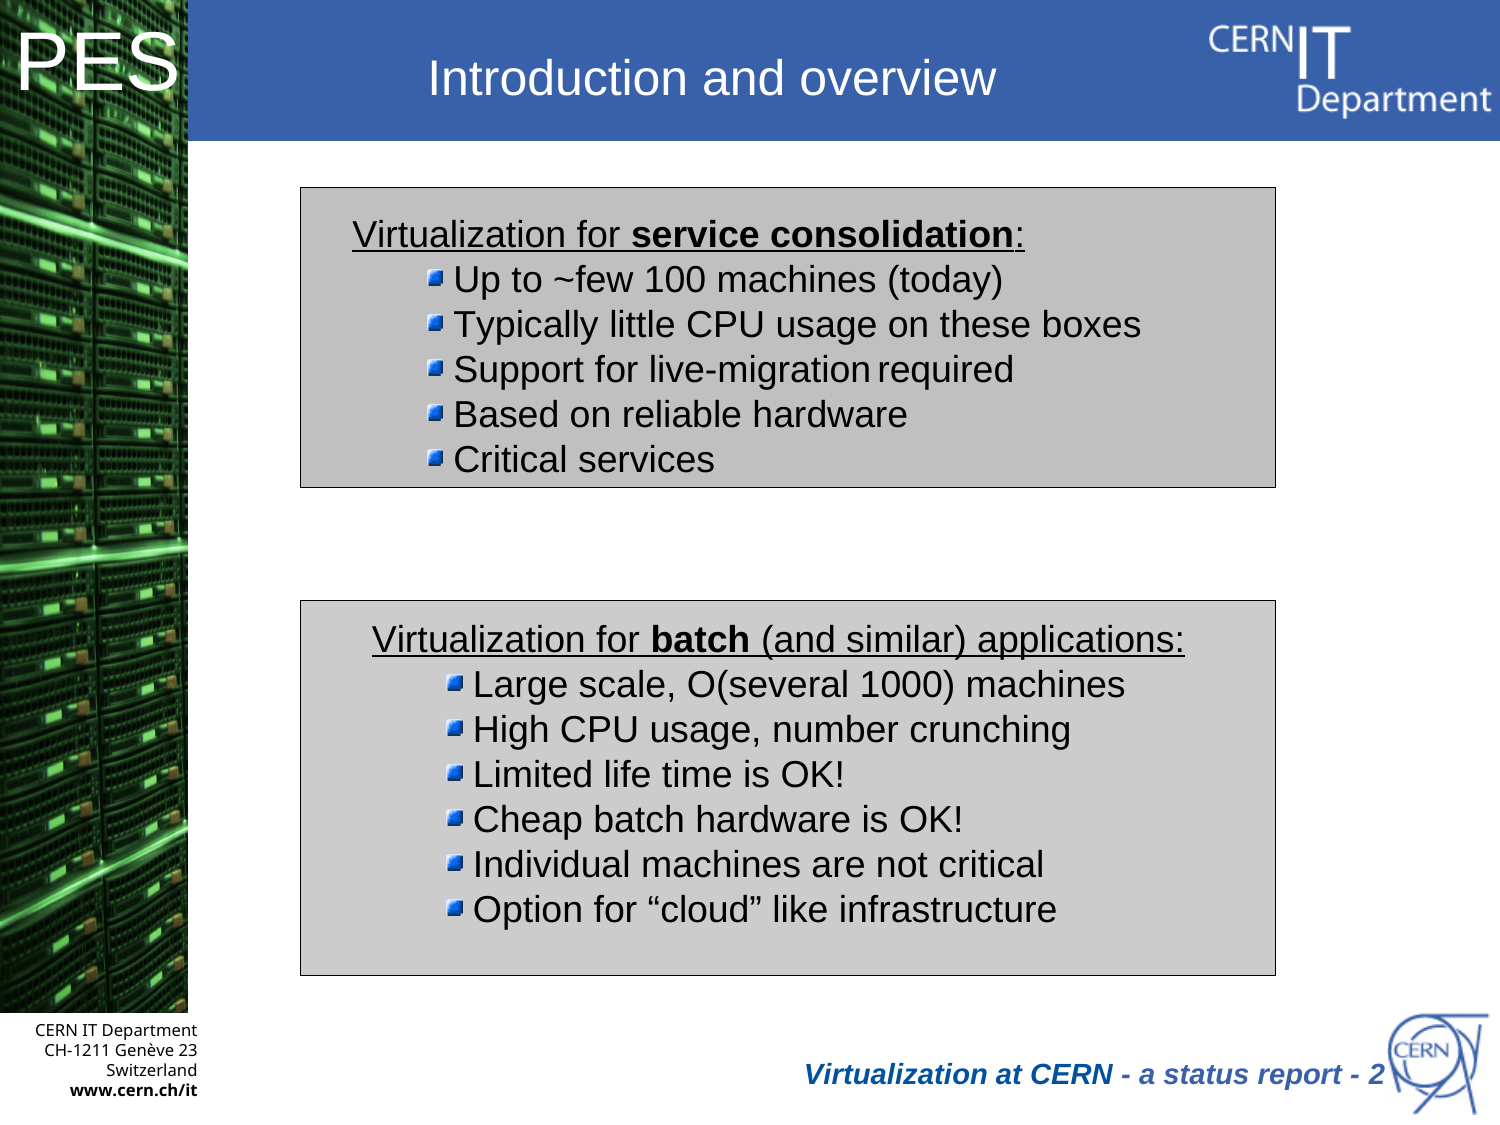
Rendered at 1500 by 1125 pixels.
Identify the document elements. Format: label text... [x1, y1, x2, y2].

text_box [300, 600, 1276, 976]
text_box Virtualization for batch (and similar) applications: Large scale, O(several 1000) machines High CPU usage, number crunching Limited life time is OK! Cheap batch hardware is OK! Individual machines are not critical Option for “cloud” like infrastructure [357, 607, 1201, 938]
picture [1387, 1012, 1490, 1115]
text_box [300, 187, 1276, 488]
text_box Virtualization for service consolidation: Up to ~few 100 machines (today) Typically little CPU usage on these boxes Support for live-migration required Based on reliable hardware Critical services [337, 202, 1157, 488]
picture [0, 0, 1500, 1013]
text_box Introduction and overview [412, 37, 1012, 113]
